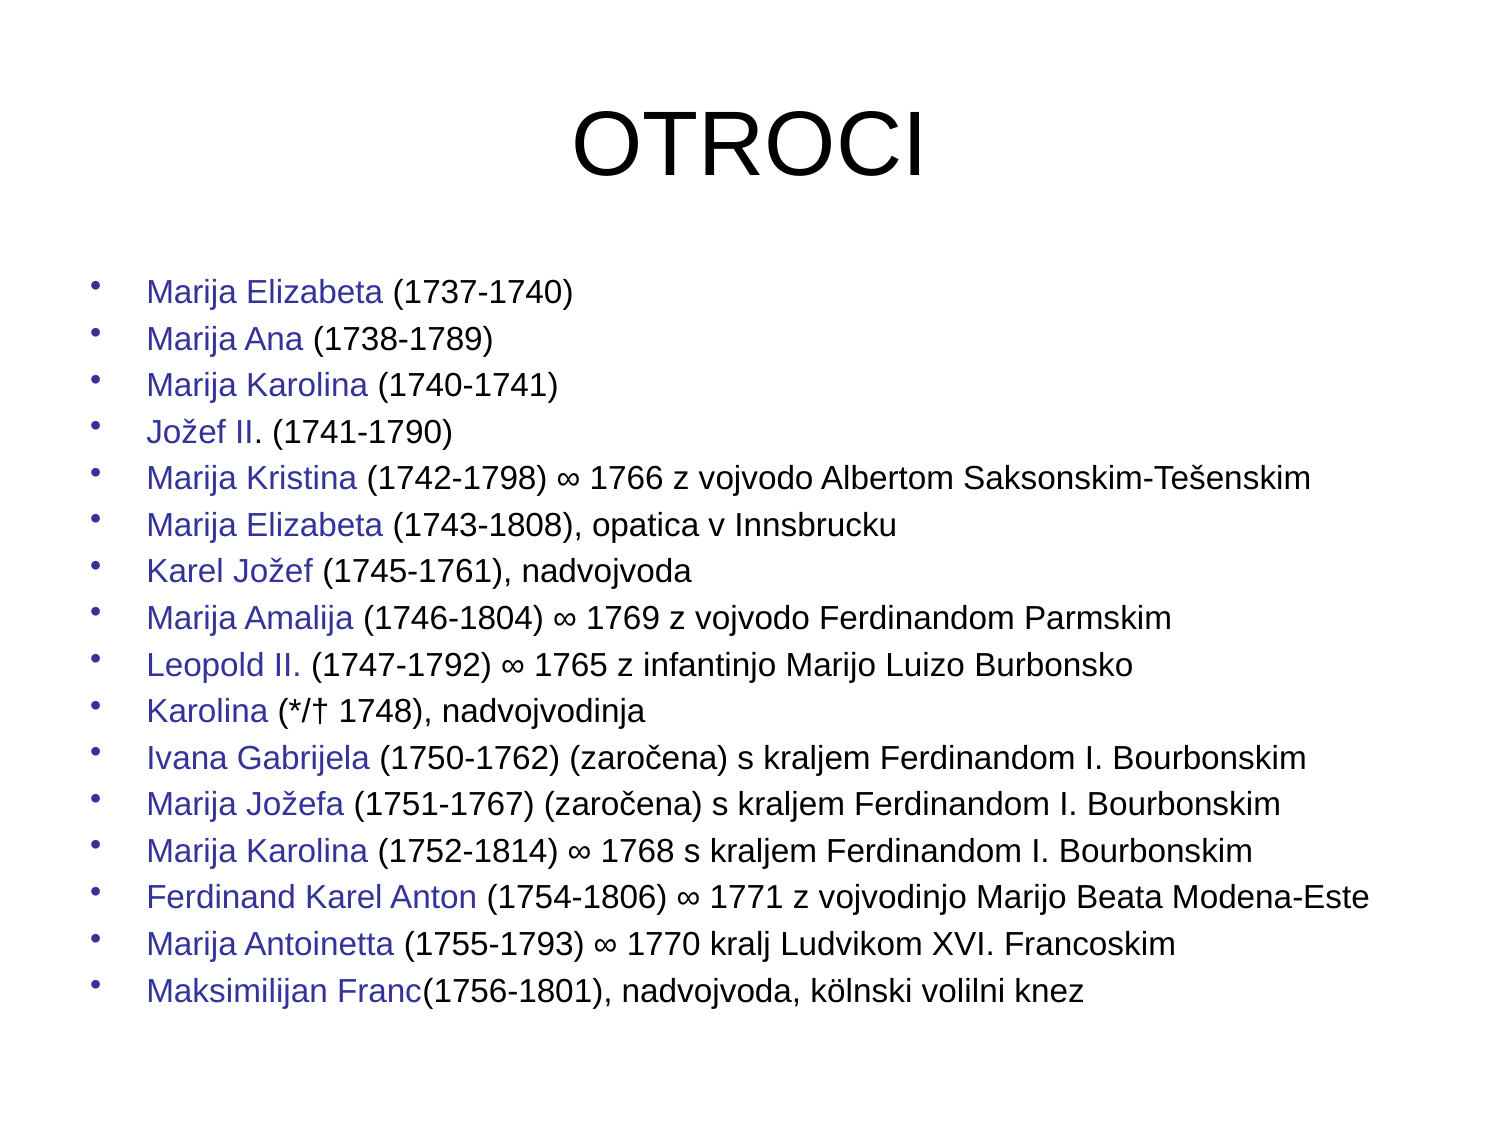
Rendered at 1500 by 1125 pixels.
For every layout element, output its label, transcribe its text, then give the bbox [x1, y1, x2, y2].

title OTROCI [75, 45, 1425, 233]
list Marija Elizabeta (1737-1740) Marija Ana (1738-1789) Marija Karolina (1740-1741) Jožef II. (1741-1790) Marija Kristina (1742-1798) ∞ 1766 z vojvodo Albertom Saksonskim-Tešenskim Marija Elizabeta (1743-1808), opatica v Innsbrucku Karel Jožef (1745-1761), nadvojvoda Marija Amalija (1746-1804) ∞ 1769 z vojvodo Ferdinandom Parmskim Leopold II. (1747-1792) ∞ 1765 z infantinjo Marijo Luizo Burbonsko Karolina (*/† 1748), nadvojvodinja Ivana Gabrijela (1750-1762) (zaročena) s kraljem Ferdinandom I. Bourbonskim Marija Jožefa (1751-1767) (zaročena) s kraljem Ferdinandom I. Bourbonskim Marija Karolina (1752-1814) ∞ 1768 s kraljem Ferdinandom I. Bourbonskim Ferdinand Karel Anton (1754-1806) ∞ 1771 z vojvodinjo Marijo Beata Modena-Este Marija Antoinetta (1755-1793) ∞ 1770 kralj Ludvikom XVI. Francoskim Maksimilijan Franc(1756-1801), nadvojvoda, kölnski volilni knez [75, 262, 1425, 1005]
